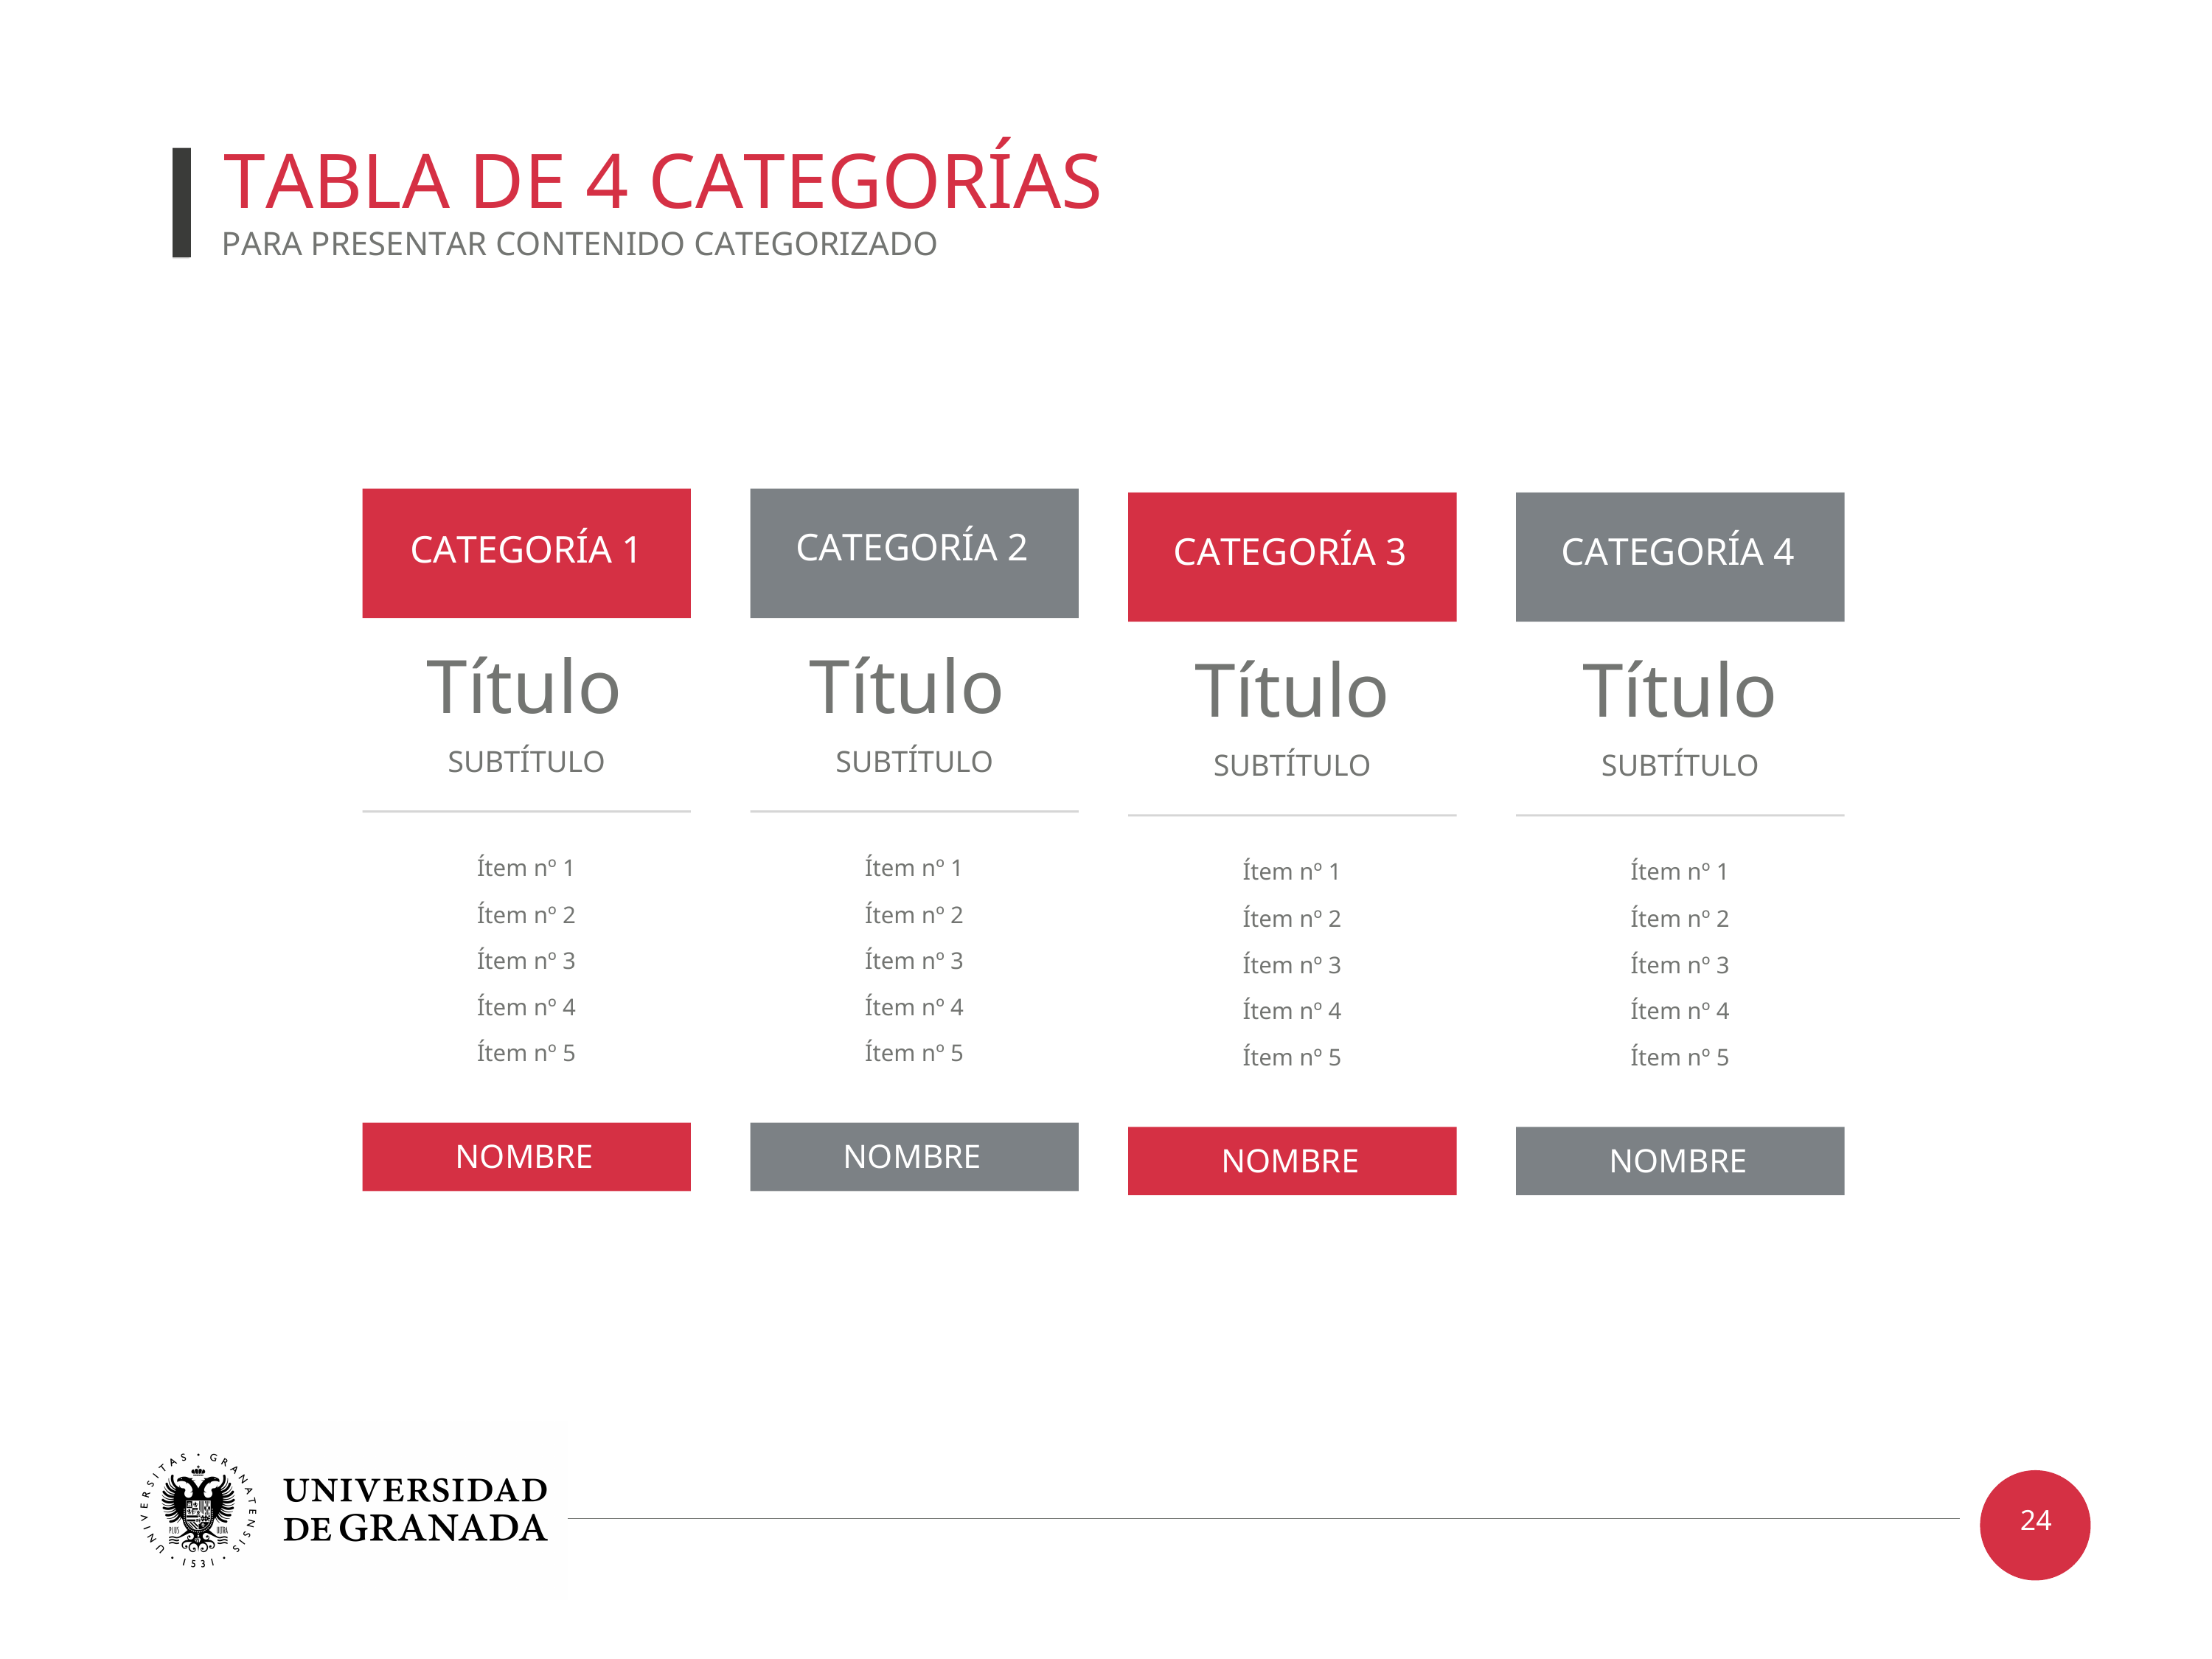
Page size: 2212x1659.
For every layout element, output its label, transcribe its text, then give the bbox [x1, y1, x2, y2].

text_box [1128, 492, 1457, 622]
text_box PARA PRESENTAR CONTENIDO CATEGORIZADO [210, 218, 2061, 268]
text_box [750, 810, 1079, 813]
text_box Ítem nº 4 [386, 983, 667, 1029]
text_box NOMBRE [396, 1128, 653, 1183]
text_box [1128, 814, 1457, 817]
text_box TABLA DE 4 CATEGORÍAS [212, 127, 2063, 229]
text_box Ítem nº 3 [1540, 941, 1820, 987]
text_box Ítem nº 1 [1540, 847, 1820, 894]
text_box Título [396, 650, 653, 717]
text_box Título [1128, 654, 1457, 722]
text_box Ítem nº 2 [1540, 894, 1820, 941]
text_box NOMBRE [1162, 1133, 1419, 1186]
text_box CATEGORÍA 3 [1162, 526, 1419, 574]
text_box Ítem nº 5 [1152, 1033, 1433, 1079]
text_box Ítem nº 1 [1152, 847, 1433, 894]
text_box [750, 1122, 1079, 1192]
text_box [362, 1122, 691, 1192]
text_box Título [1516, 654, 1845, 722]
text_box Ítem nº 5 [386, 1029, 667, 1076]
text_box Ítem nº 1 [386, 844, 667, 890]
picture [120, 1421, 568, 1600]
text_box Ítem nº 3 [1152, 941, 1433, 987]
text_box [173, 147, 191, 257]
text_box Ítem nº 3 [774, 936, 1055, 983]
text_box Ítem nº 4 [1540, 987, 1820, 1033]
text_box CATEGORÍA 4 [1550, 526, 1806, 574]
text_box [750, 488, 1079, 619]
text_box [1516, 1127, 1845, 1195]
text_box Ítem nº 4 [1152, 987, 1433, 1033]
text_box NOMBRE [1550, 1133, 1806, 1186]
text_box [362, 488, 691, 619]
text_box SUBTÍTULO [442, 737, 612, 784]
text_box Ítem nº 3 [386, 936, 667, 983]
text_box Ítem nº 2 [774, 891, 1055, 936]
text_box Título [774, 650, 1040, 717]
text_box [1128, 1127, 1457, 1195]
text_box CATEGORÍA 1 [386, 523, 667, 574]
text_box Ítem nº 5 [774, 1029, 1055, 1076]
text_box Ítem nº 2 [386, 891, 667, 936]
text_box Ítem nº 1 [774, 844, 1055, 890]
text_box [362, 810, 691, 813]
text_box SUBTÍTULO [1595, 741, 1765, 788]
text_box Ítem nº 2 [1152, 894, 1433, 941]
text_box SUBTÍTULO [1207, 741, 1377, 788]
text_box Ítem nº 5 [1540, 1033, 1820, 1079]
text_box SUBTÍTULO [830, 737, 1000, 784]
text_box Ítem nº 4 [774, 983, 1055, 1029]
text_box CATEGORÍA 2 [784, 523, 1040, 569]
text_box [1516, 492, 1845, 622]
text_box NOMBRE [784, 1128, 1040, 1183]
text_box [1516, 814, 1845, 817]
